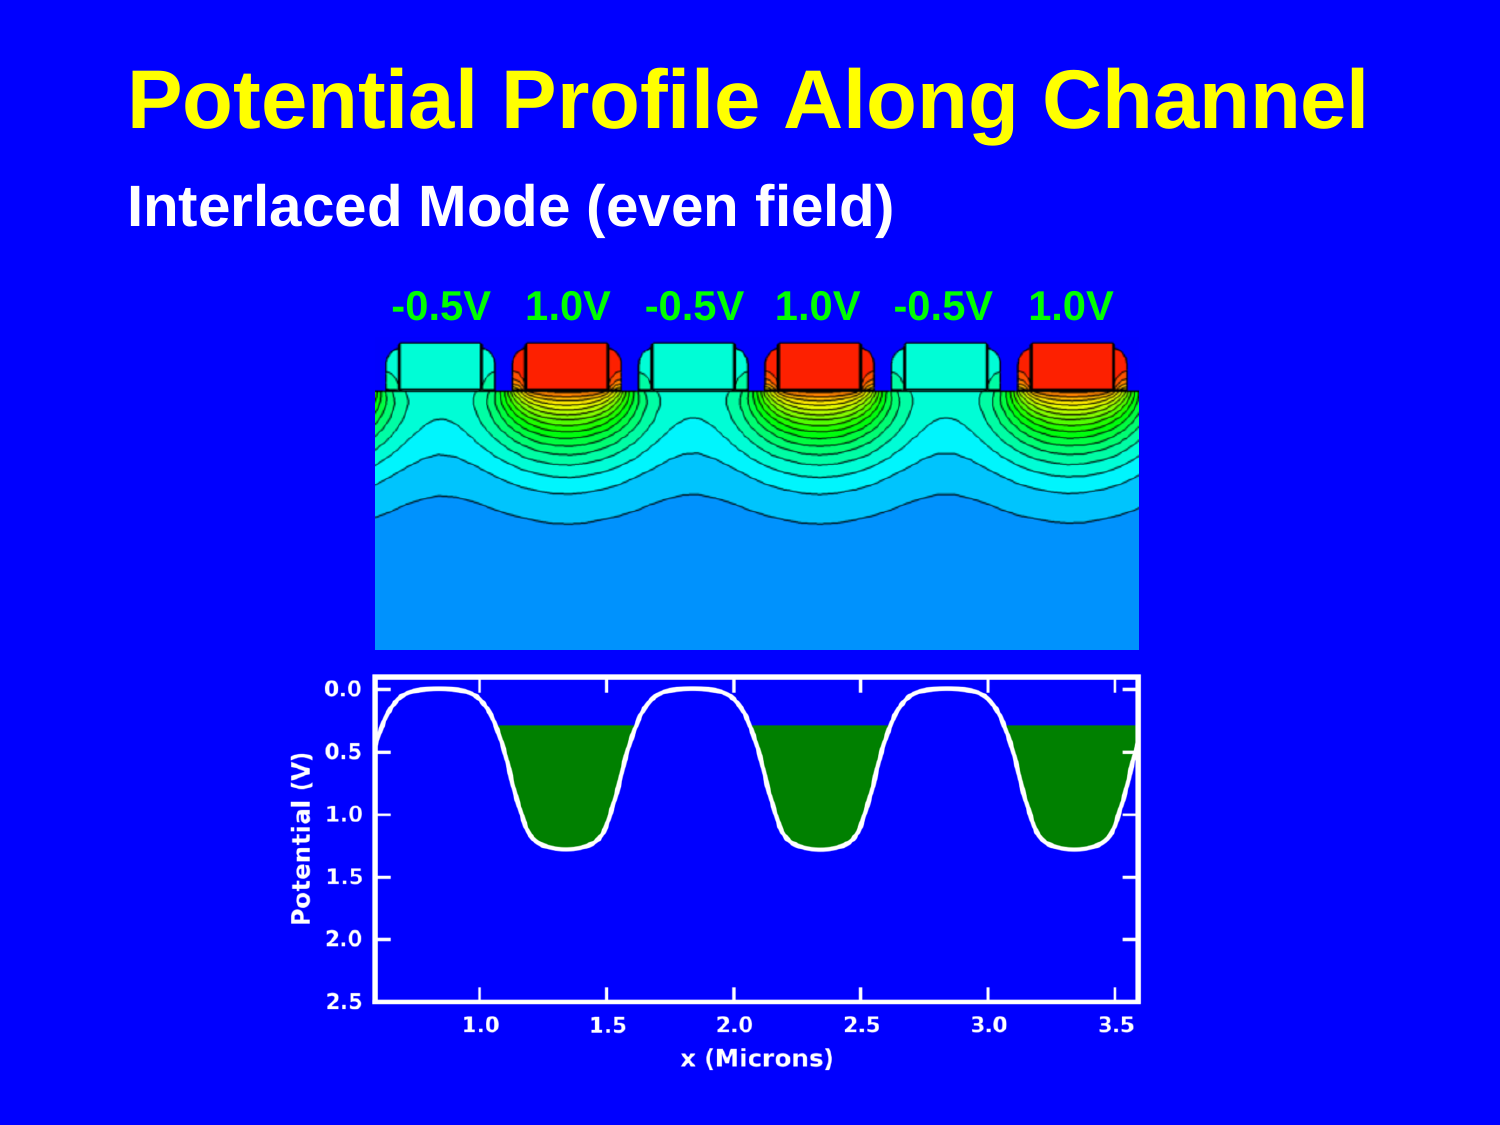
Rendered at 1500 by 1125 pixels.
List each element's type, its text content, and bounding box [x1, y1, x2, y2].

text_box 1.0V [1013, 274, 1129, 337]
text_box -0.5V [878, 274, 1009, 337]
title Potential Profile Along Channel [112, 0, 1388, 208]
text_box 1.0V [510, 274, 626, 337]
text_box -0.5V [376, 274, 507, 337]
list Interlaced Mode (even field) [112, 208, 1294, 266]
text_box -0.5V [630, 274, 760, 337]
text_box 1.0V [760, 274, 876, 337]
picture [284, 337, 1155, 1077]
